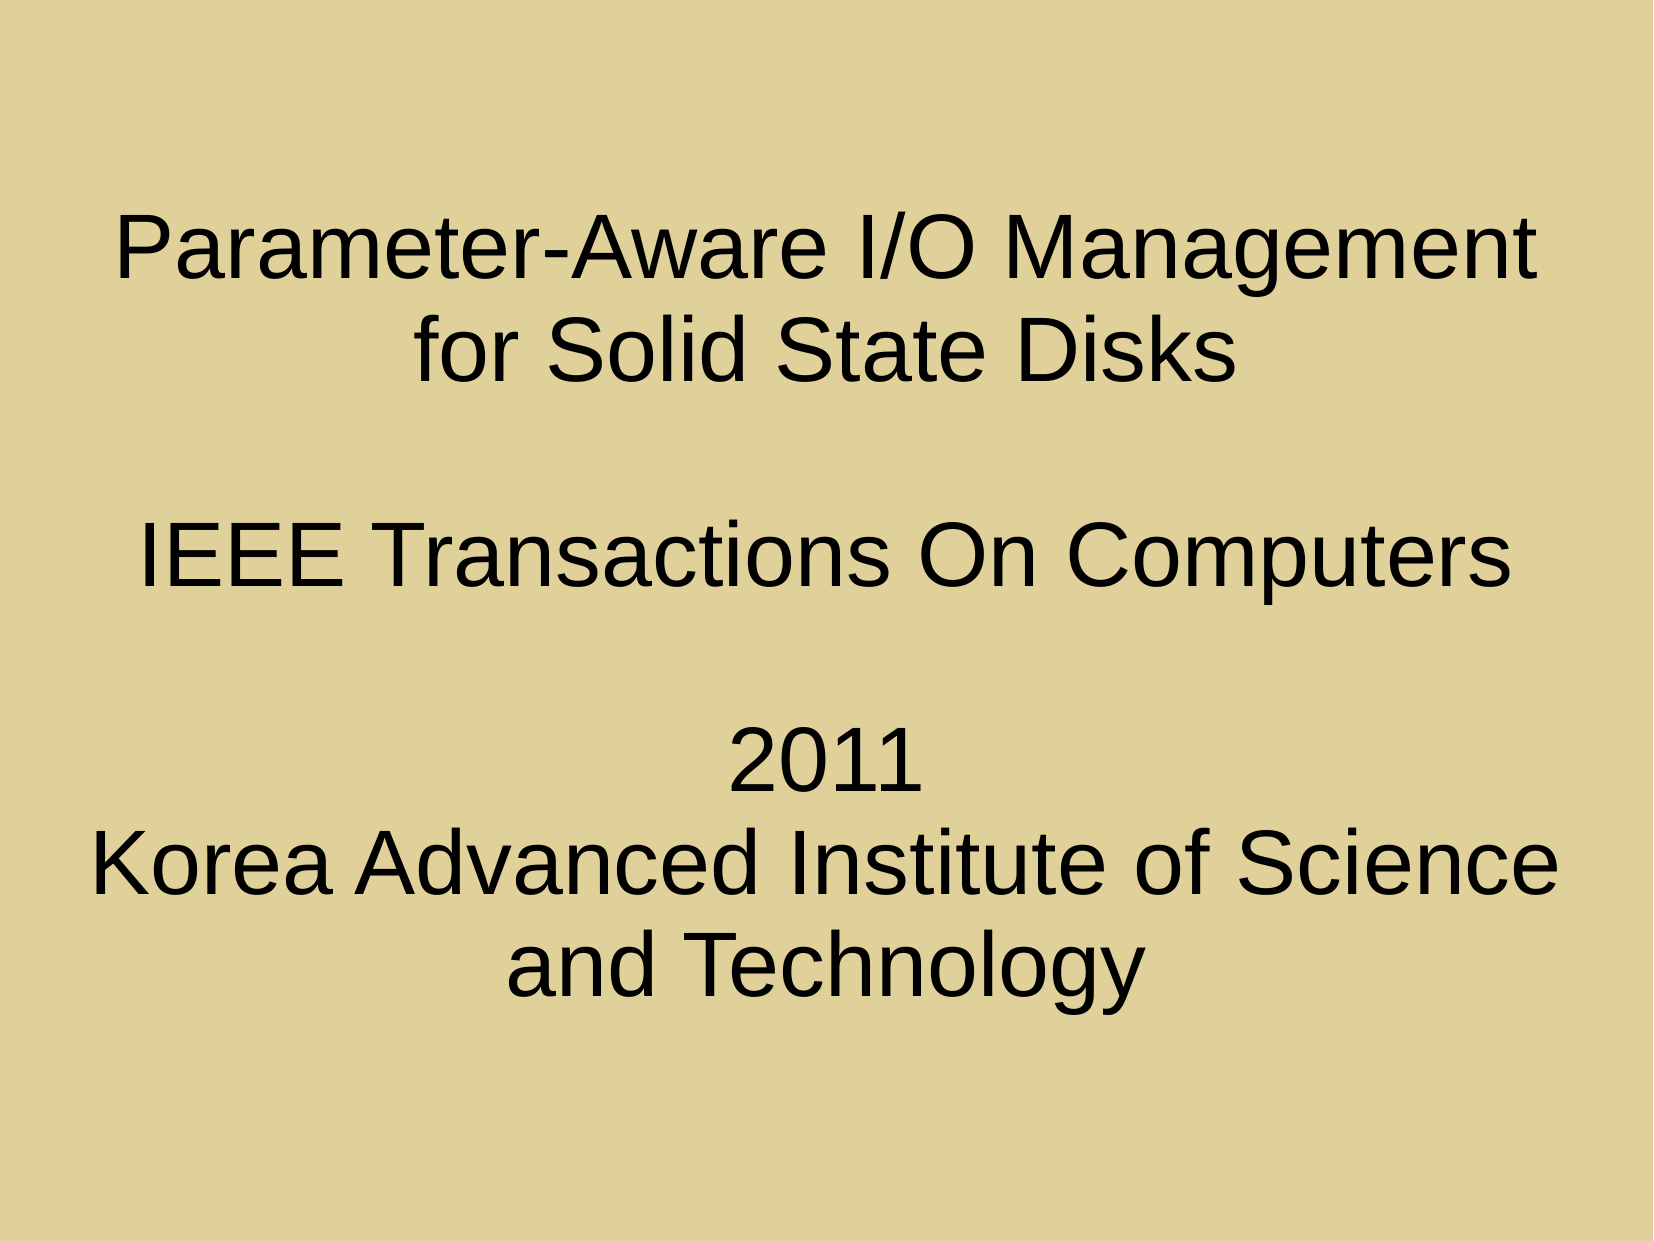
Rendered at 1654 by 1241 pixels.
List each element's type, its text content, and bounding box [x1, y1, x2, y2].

title Parameter-Aware I/O Management for Solid State Disks IEEE Transactions On Computers 2011 Korea Advanced Institute of Science and Technology [82, 49, 1571, 1163]
